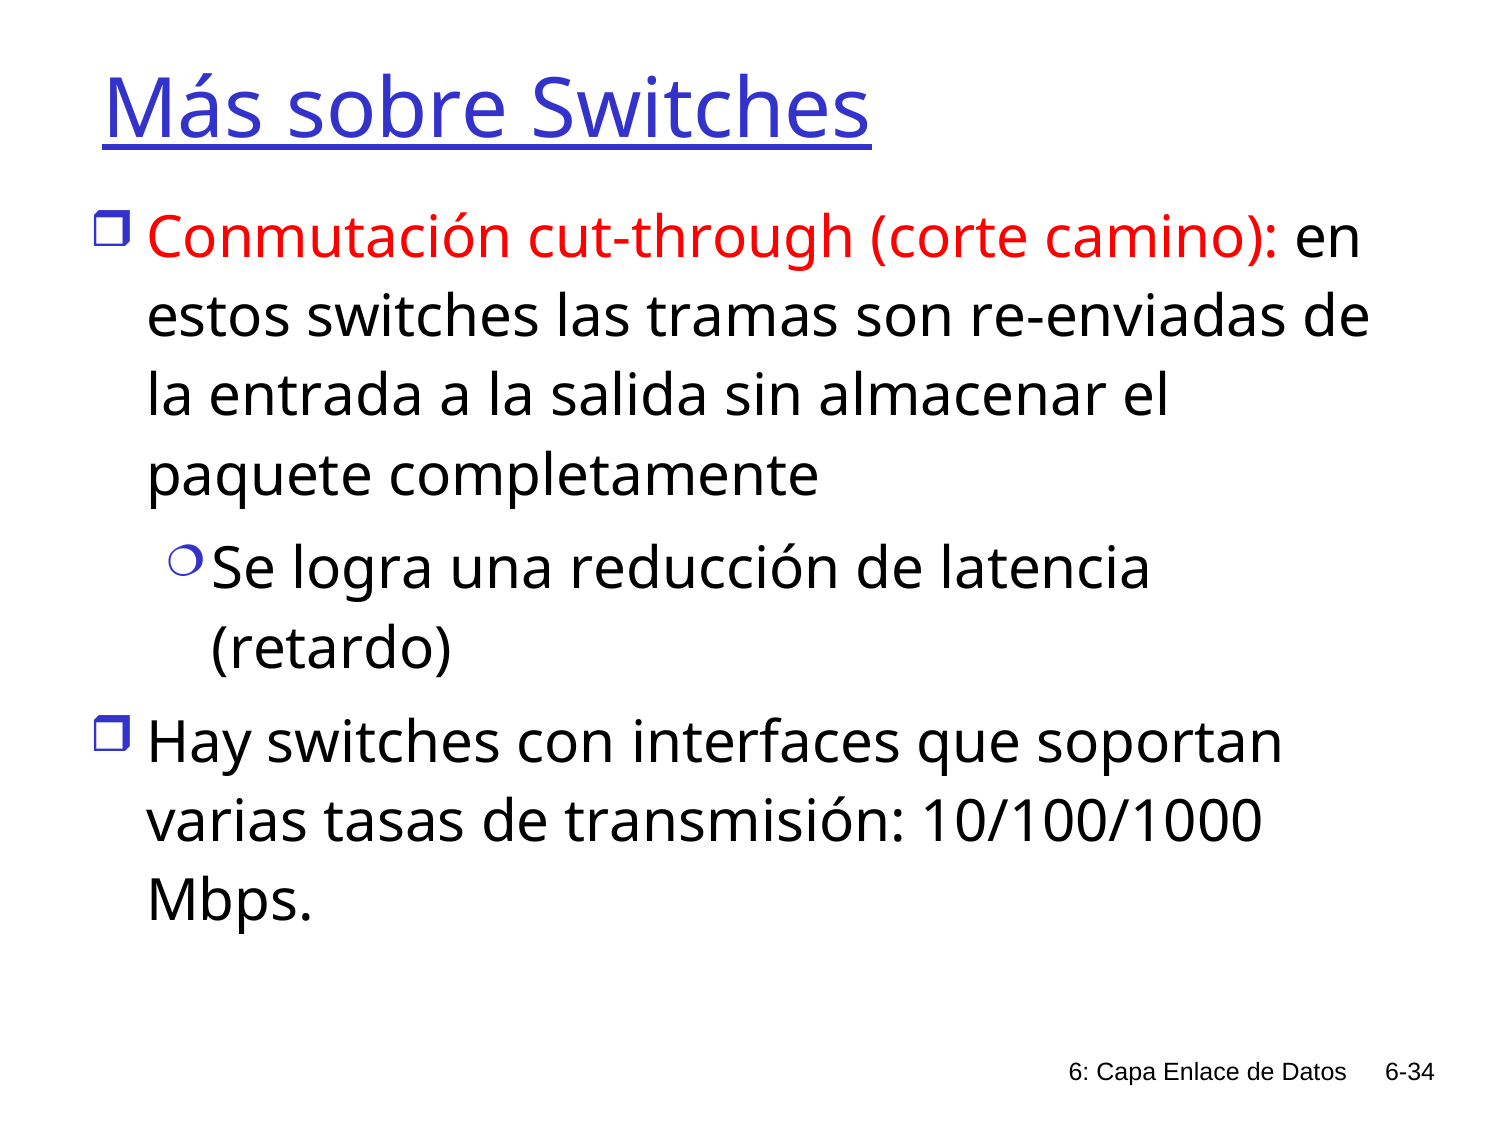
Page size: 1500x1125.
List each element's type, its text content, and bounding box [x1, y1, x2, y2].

list Conmutación cut-through (corte camino): en estos switches las tramas son re-enviadas de la entrada a la salida sin almacenar el paquete completamente Se logra una reducción de latencia (retardo) Hay switches con interfaces que soportan varias tasas de transmisión: 10/100/1000 Mbps. [75, 187, 1388, 1013]
title Más sobre Switches [87, 23, 1363, 187]
